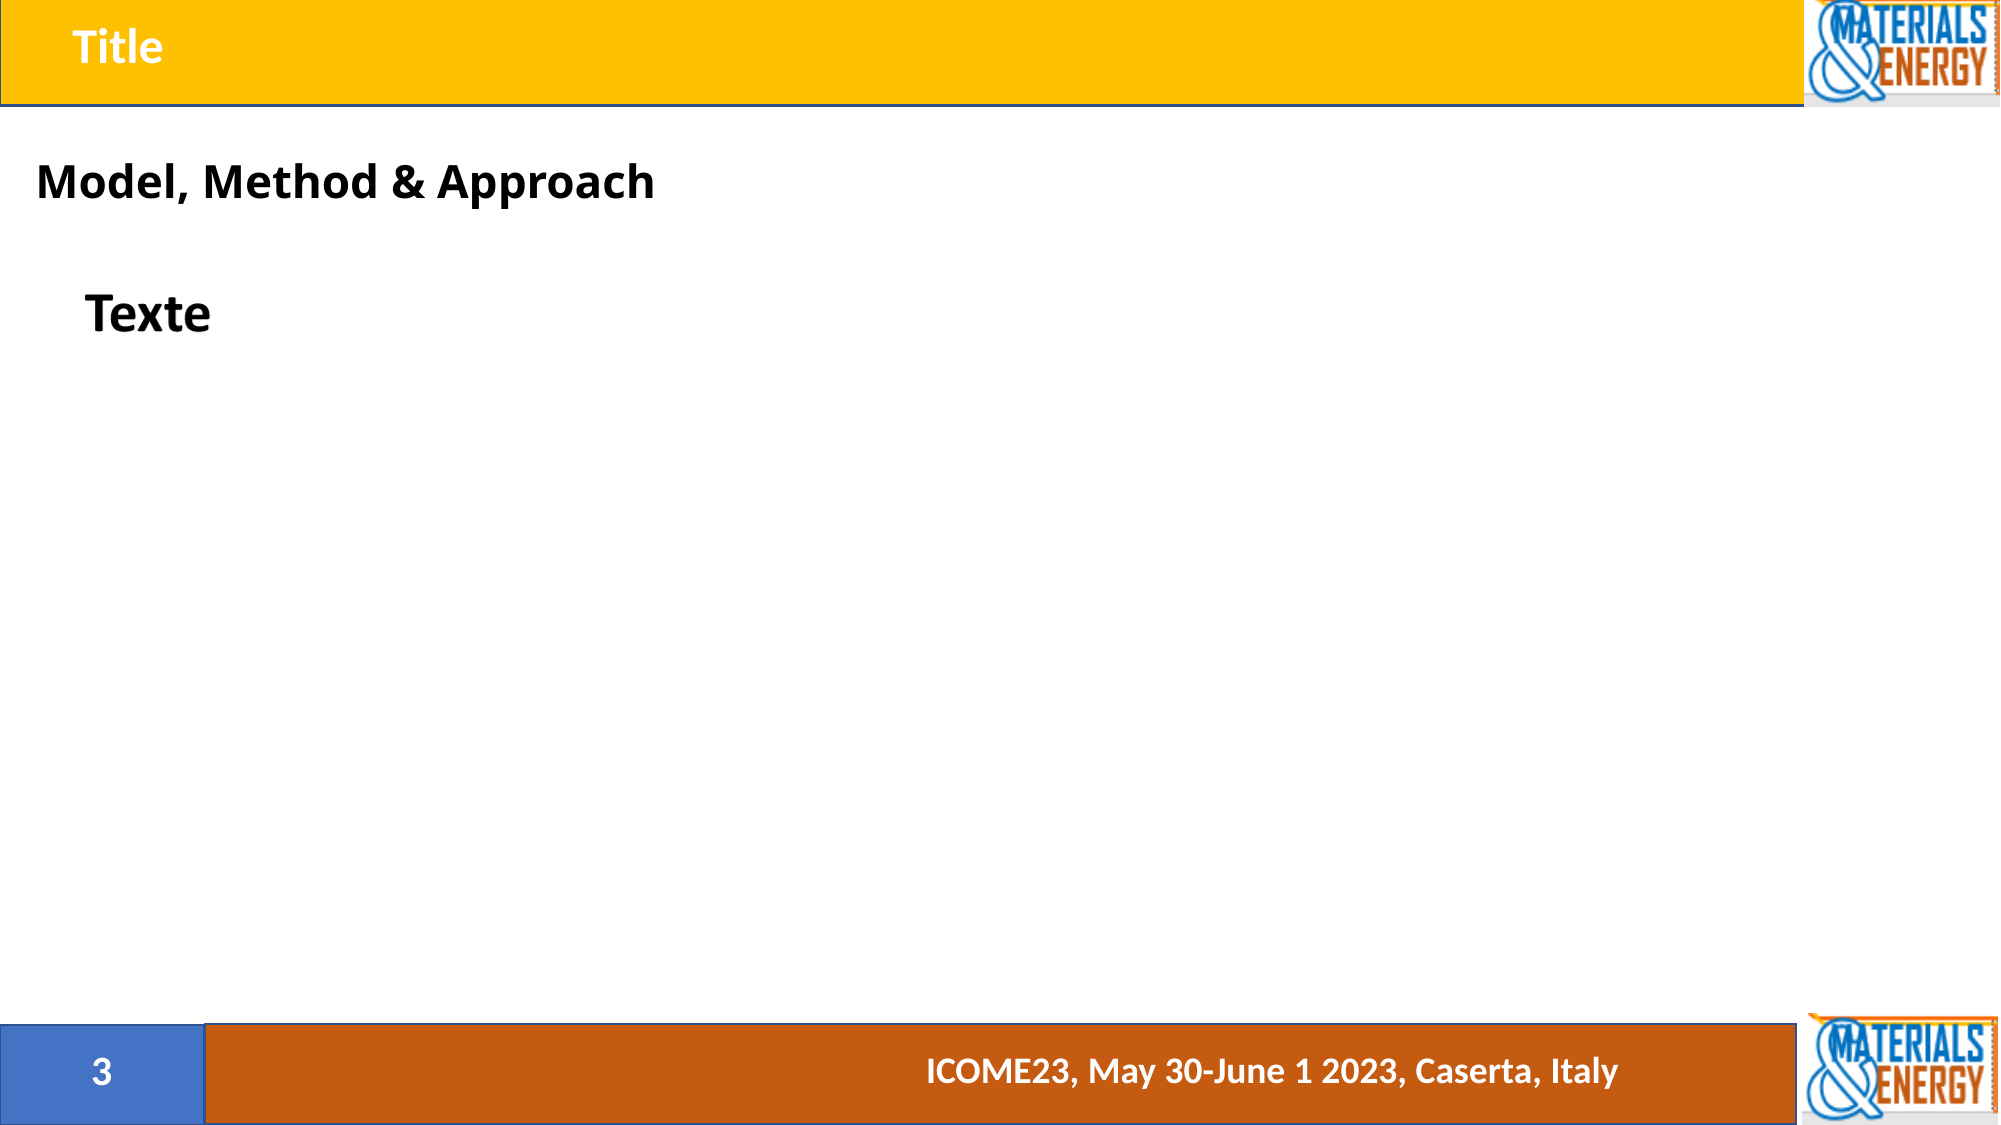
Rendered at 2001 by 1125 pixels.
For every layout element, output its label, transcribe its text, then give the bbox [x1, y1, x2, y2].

text_box [0, 1024, 204, 1125]
text_box [0, 0, 1804, 106]
text_box ICOME23, May 30-June 1 2023, Caserta, Italy [205, 1024, 1796, 1124]
text_box Model, Method & Approach [20, 141, 1867, 212]
picture [1804, 0, 2000, 107]
text_box Title [57, 18, 406, 95]
picture [49, 259, 1797, 990]
